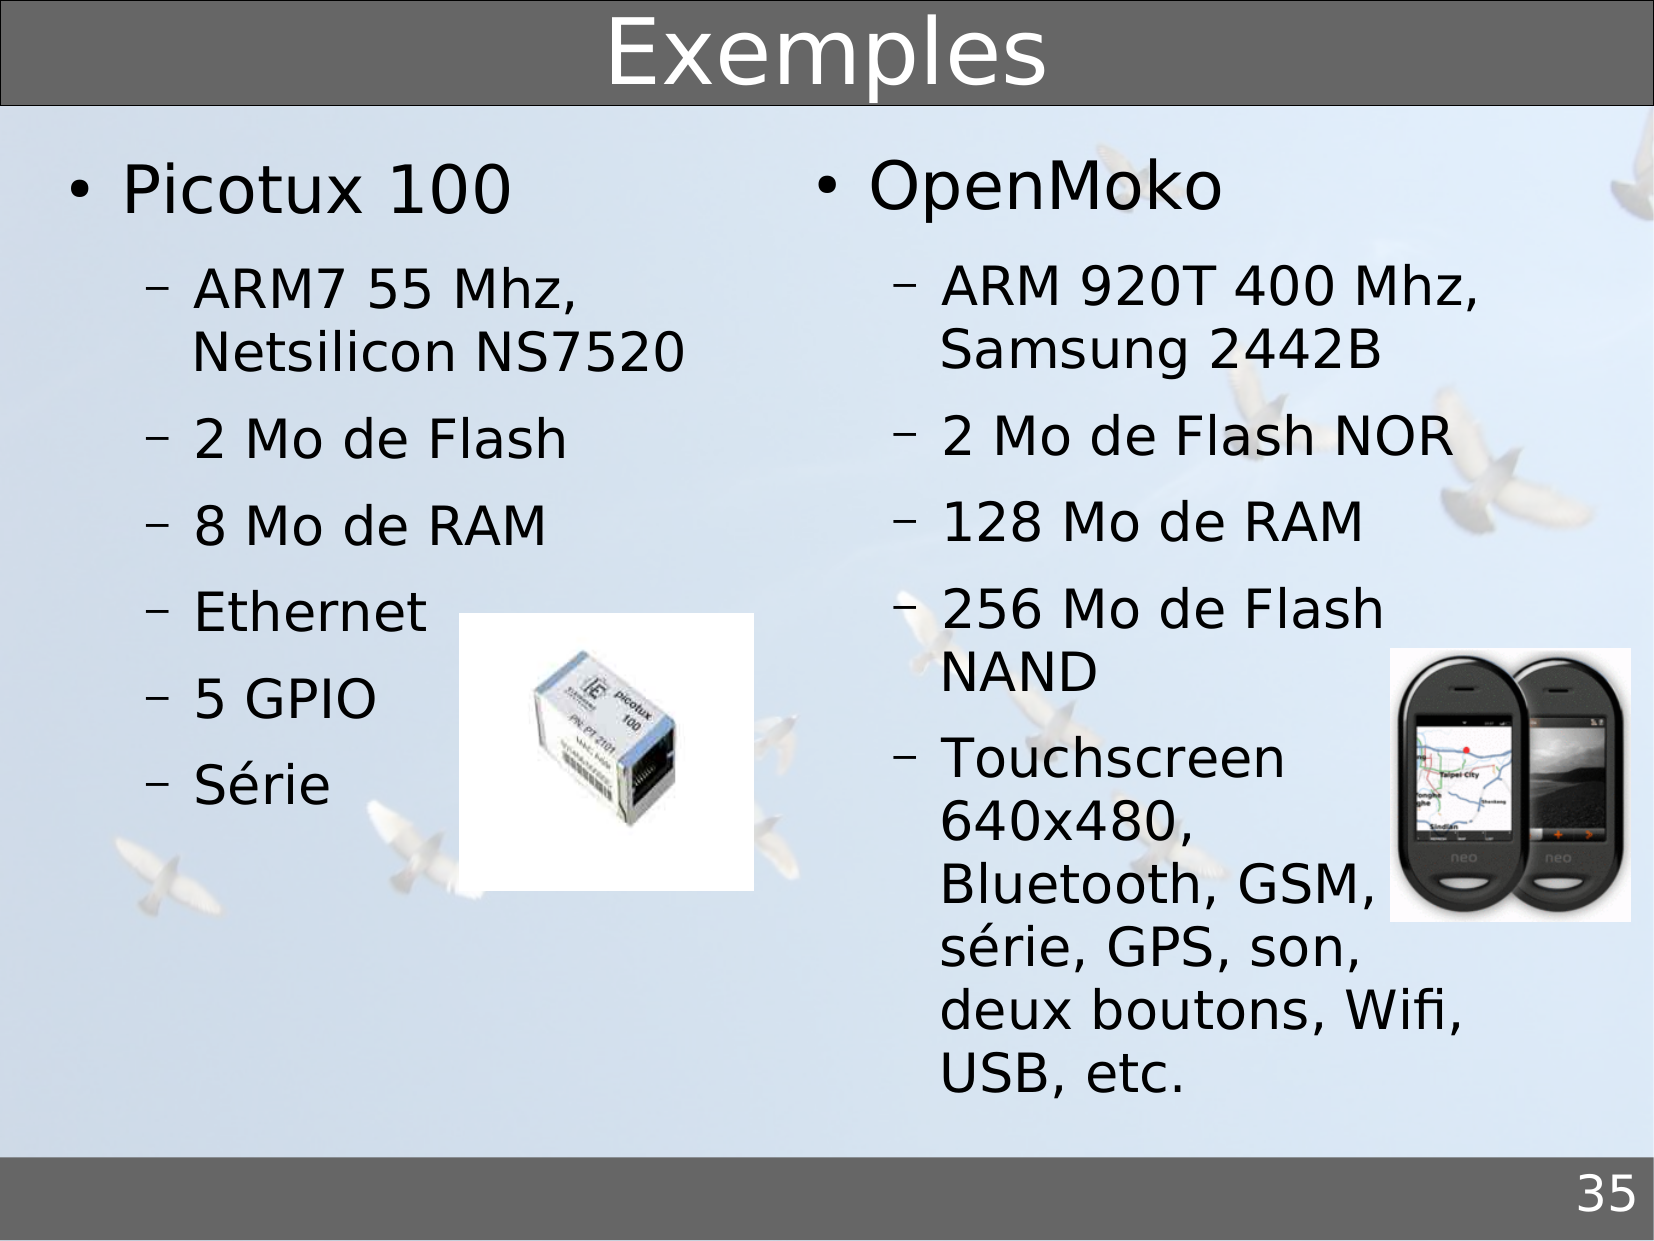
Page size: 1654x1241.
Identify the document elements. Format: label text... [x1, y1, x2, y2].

picture [459, 613, 754, 891]
title Exemples [0, 0, 1654, 107]
list OpenMoko ARM 920T 400 Mhz, Samsung 2442B 2 Mo de Flash NOR 128 Mo de RAM 256 Mo de Flash NAND Touchscreen 640x480, Bluetooth, GSM, série, GPS, son, deux boutons, Wifi, USB, etc. [797, 147, 1487, 1108]
picture [1390, 648, 1631, 922]
list Picotux 100 ARM7 55 Mhz, Netsilicon NS7520 2 Mo de Flash 8 Mo de RAM Ethernet 5 GPIO Série [50, 151, 740, 1002]
